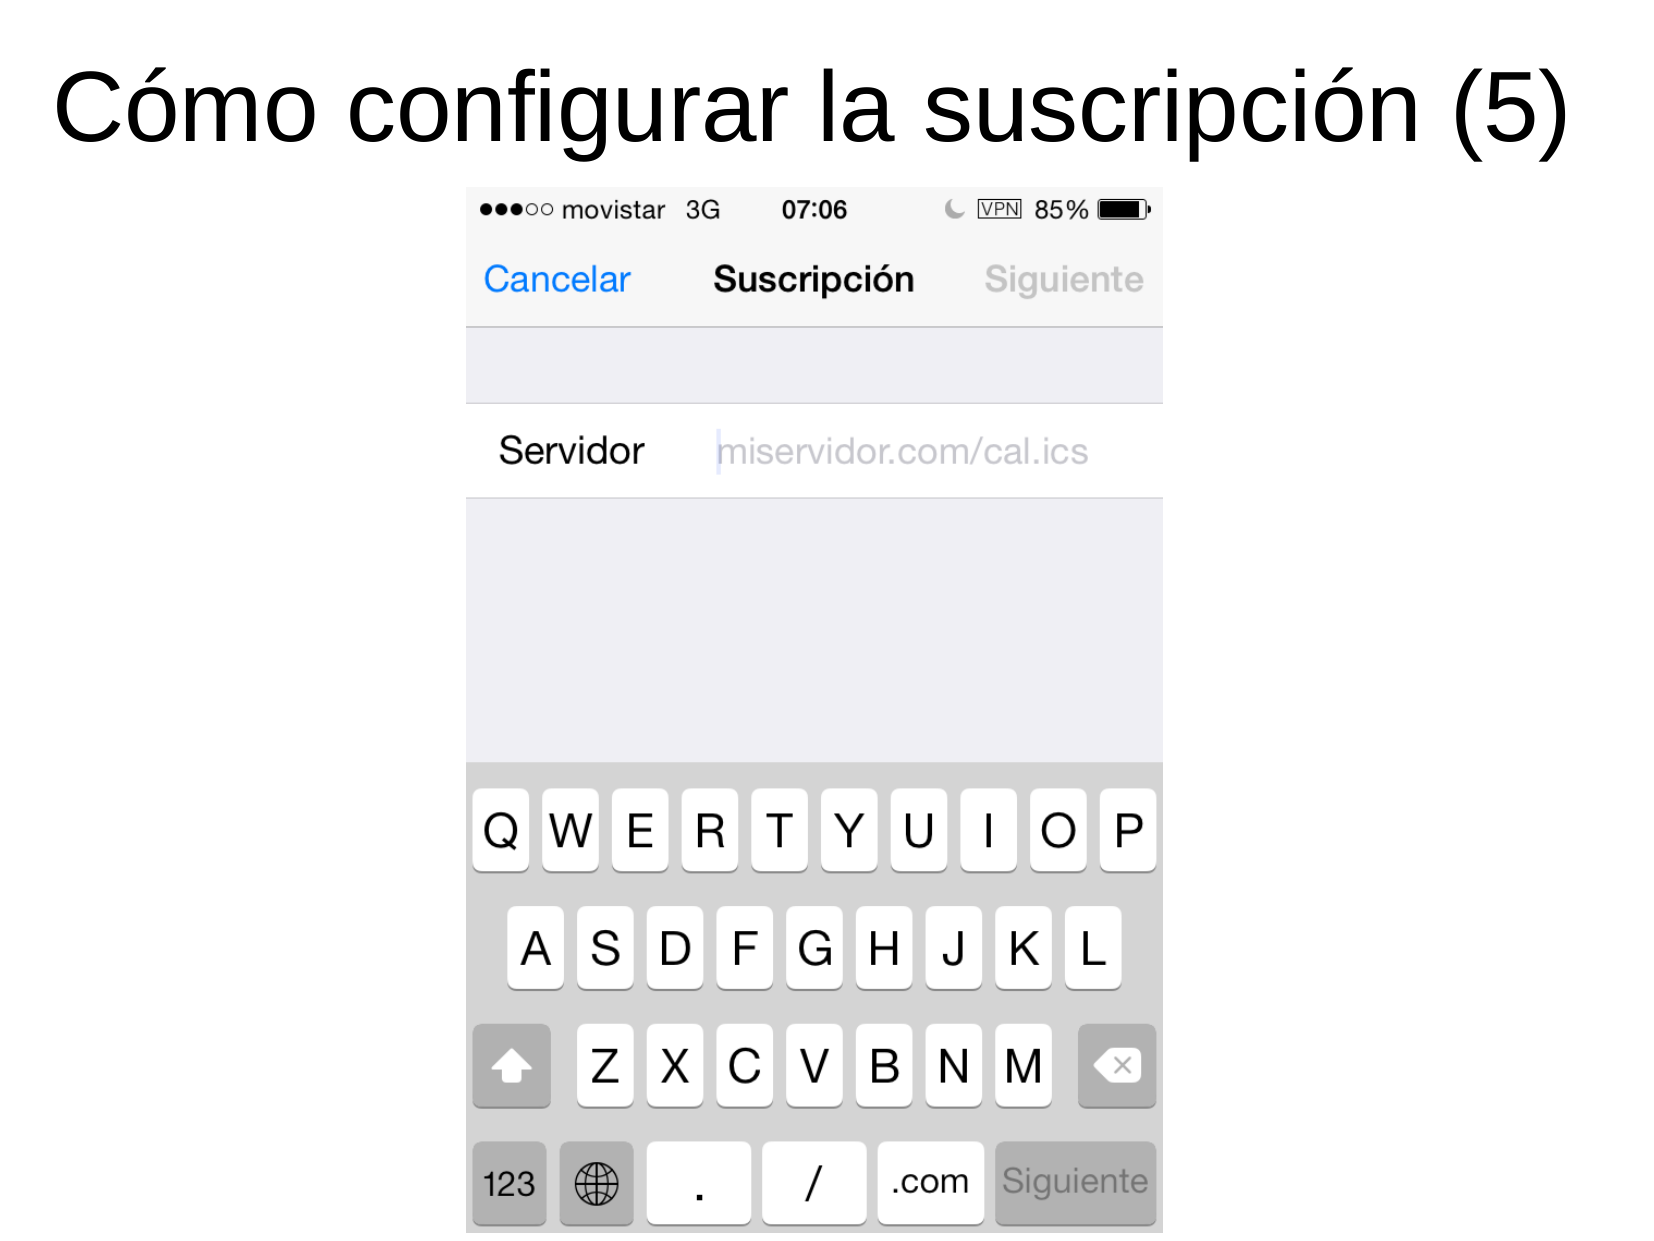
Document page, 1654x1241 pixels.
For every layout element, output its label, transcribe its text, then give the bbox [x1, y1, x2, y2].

text_box Cómo configurar la suscripción (5) [37, 43, 1613, 171]
picture [466, 187, 1163, 1233]
